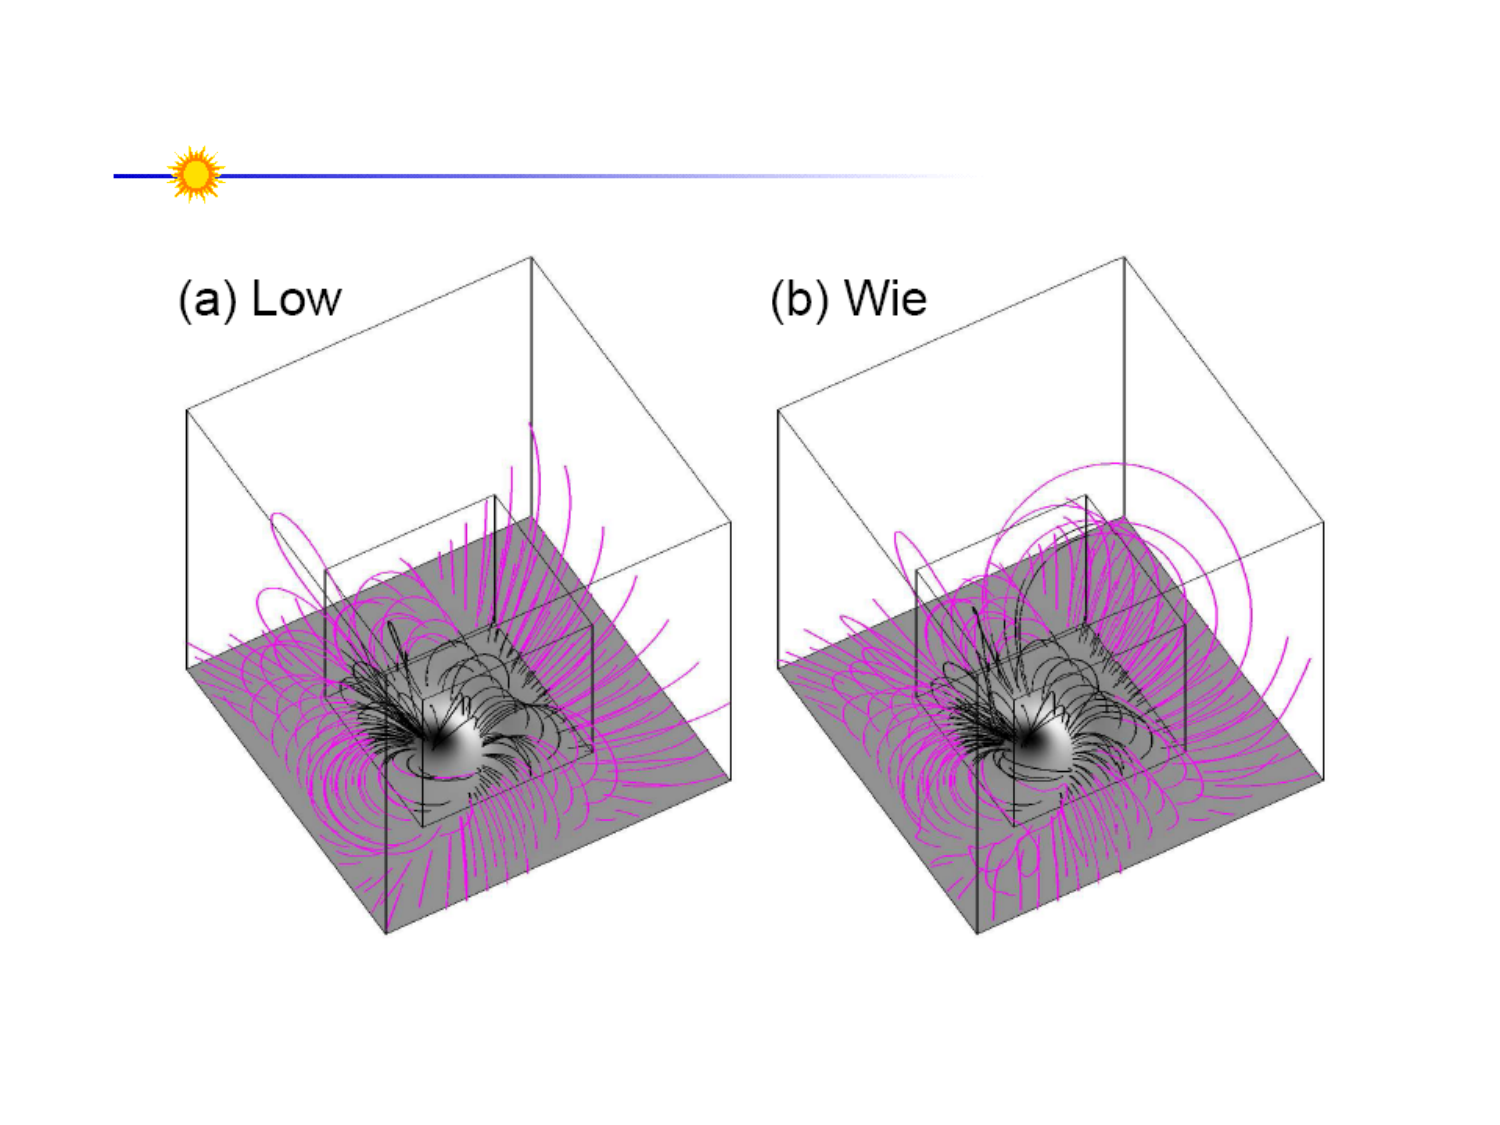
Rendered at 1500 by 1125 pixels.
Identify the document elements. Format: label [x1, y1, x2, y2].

picture [112, 144, 991, 209]
picture [150, 250, 1331, 940]
